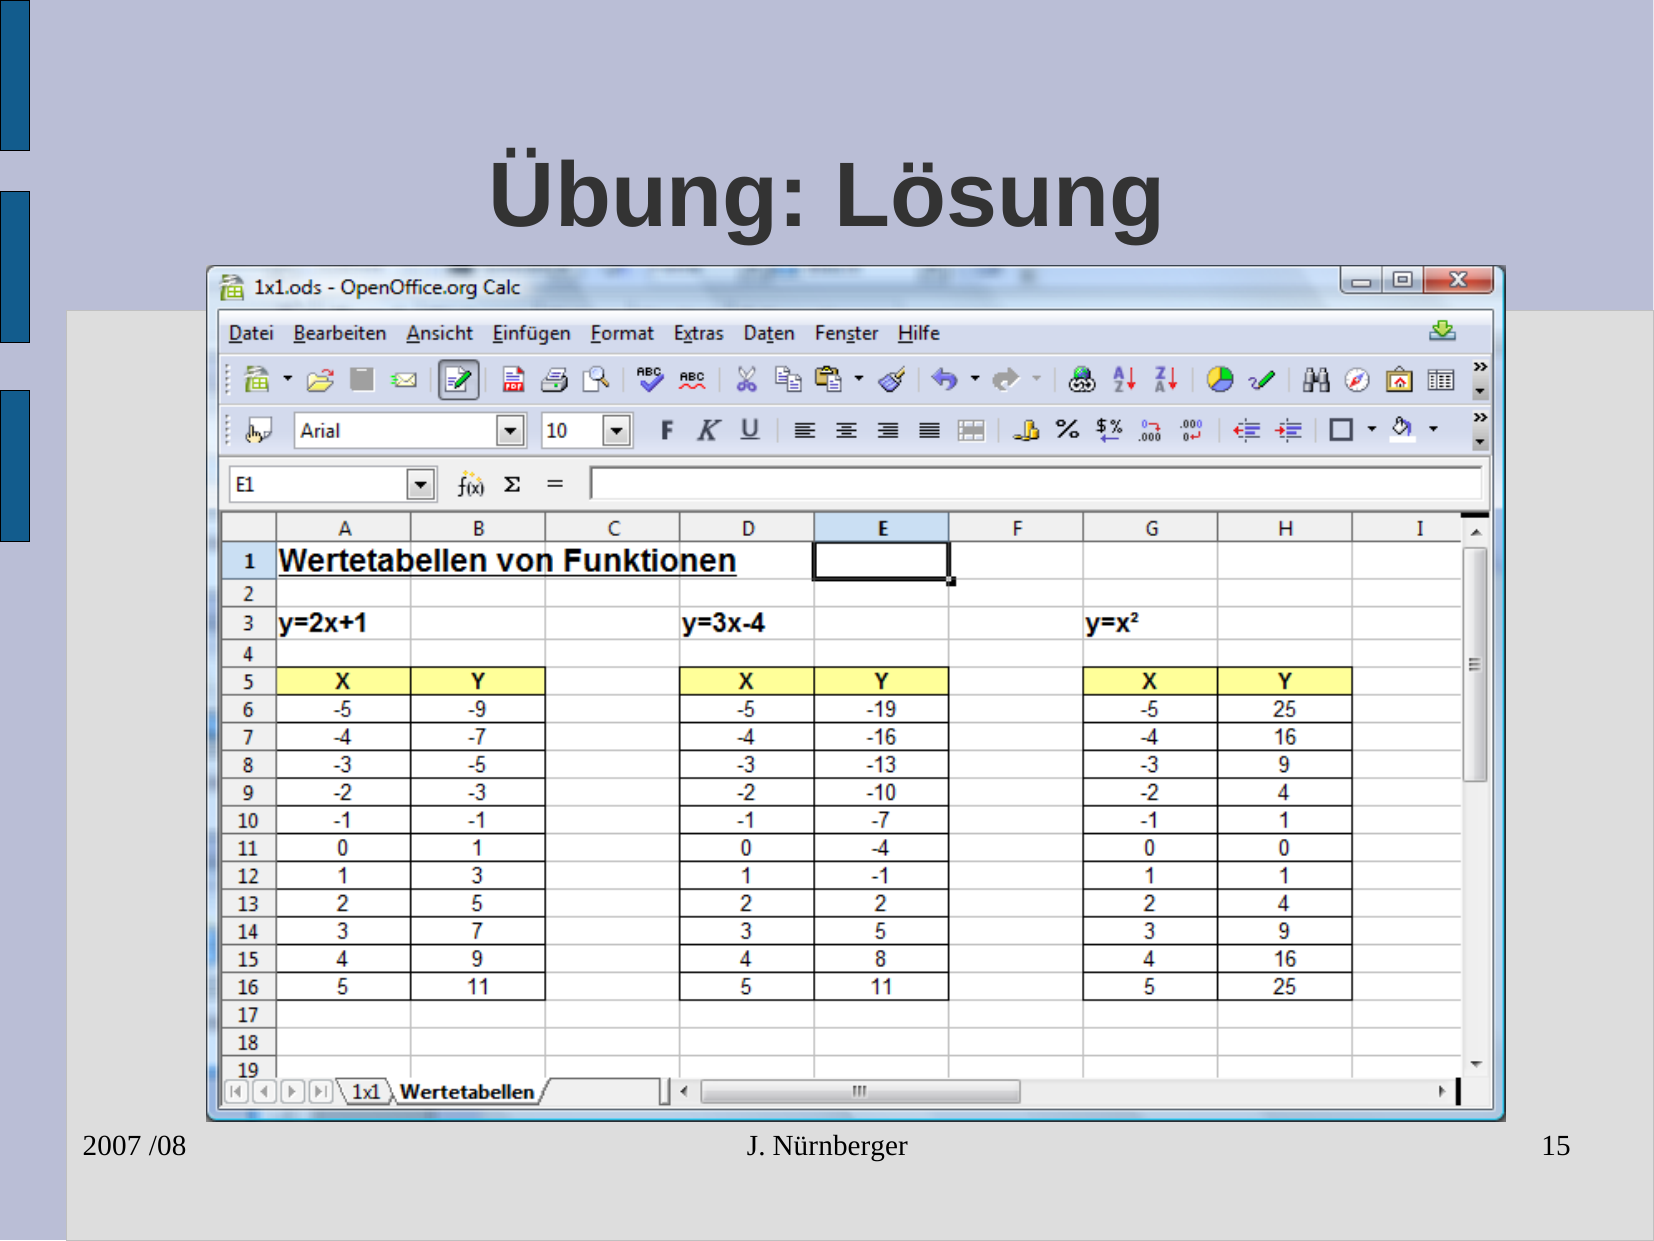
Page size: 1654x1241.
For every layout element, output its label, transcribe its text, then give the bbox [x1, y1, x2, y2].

title Übung: Lösung [121, 98, 1534, 291]
picture [206, 265, 1506, 1122]
